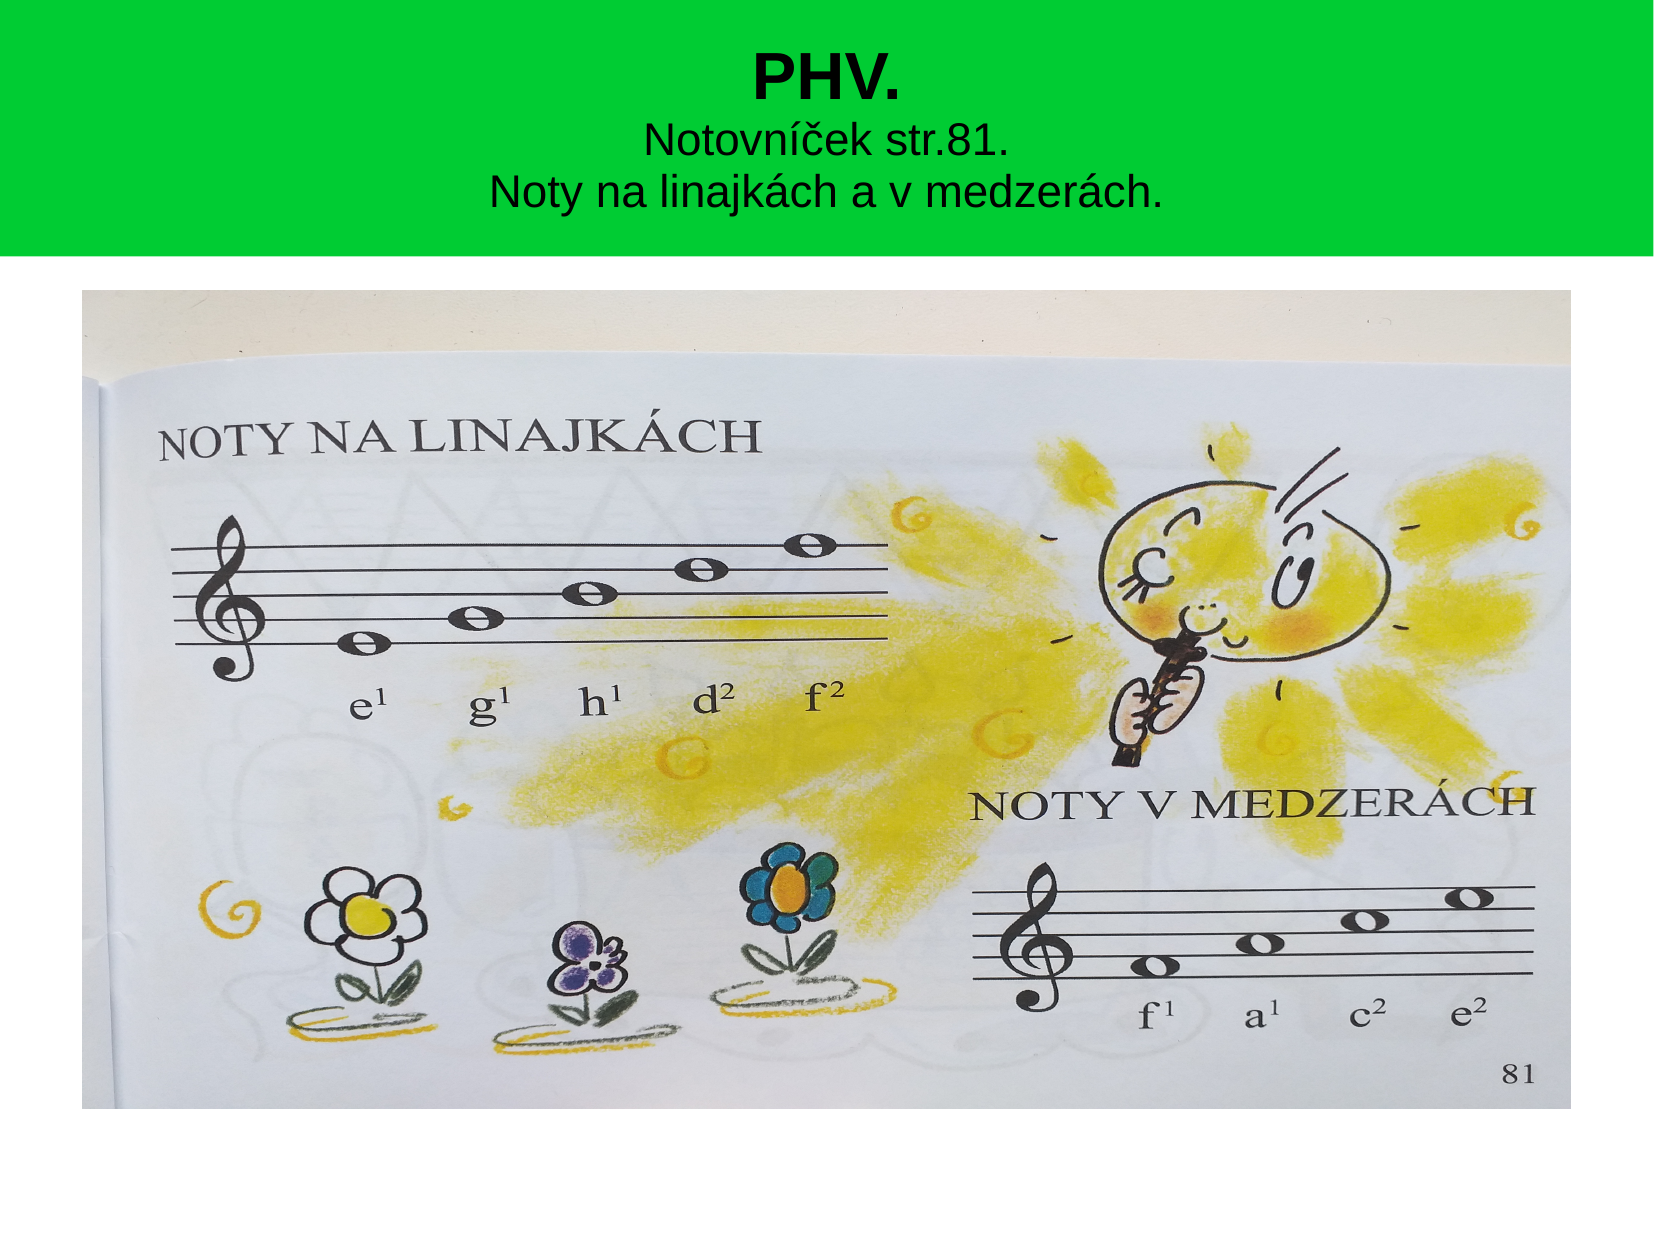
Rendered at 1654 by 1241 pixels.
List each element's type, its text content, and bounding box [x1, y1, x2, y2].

title PHV. Notovníček str.81. Noty na linajkách a v medzerách. [0, 0, 1654, 257]
picture [82, 290, 1571, 1109]
